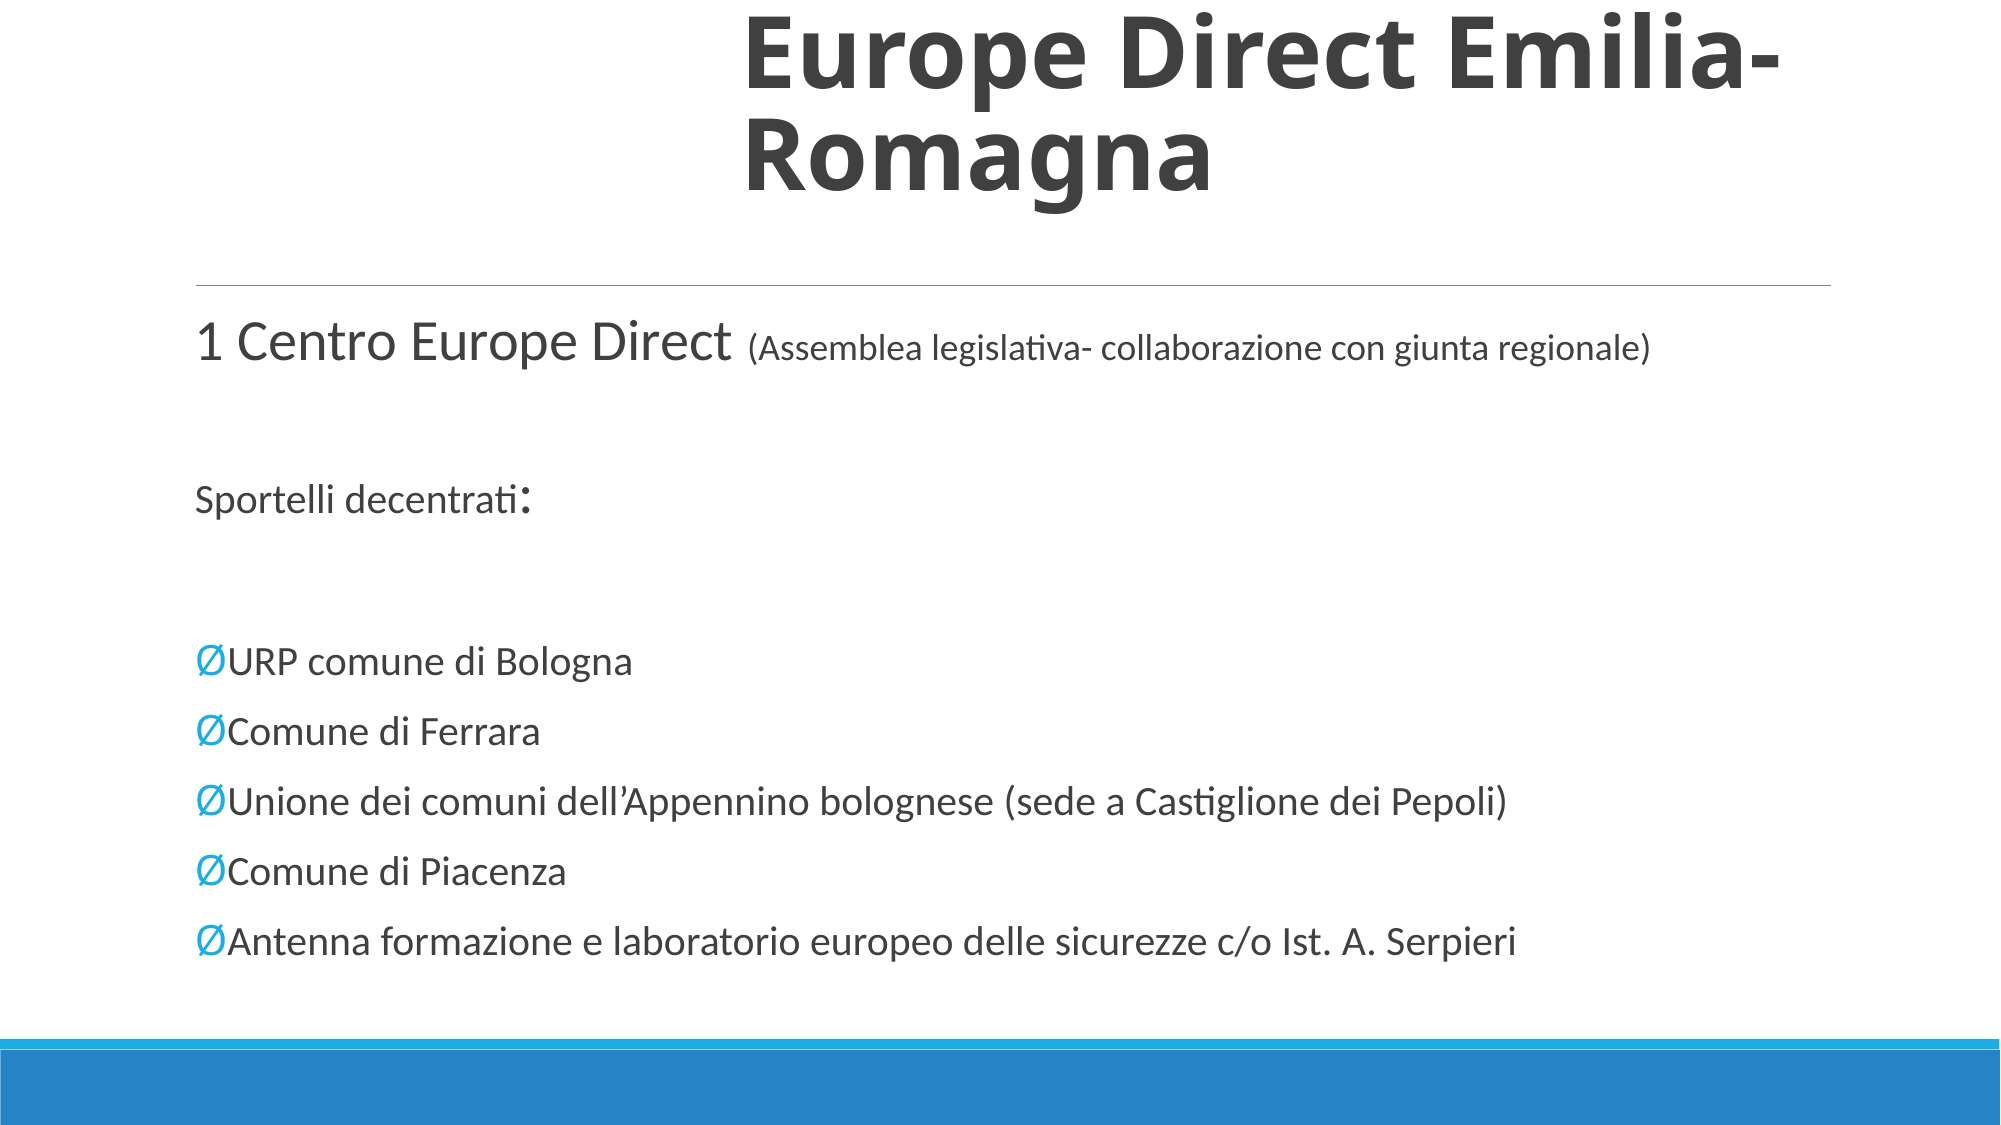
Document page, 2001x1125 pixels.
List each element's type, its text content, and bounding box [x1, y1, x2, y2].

list 1 Centro Europe Direct (Assemblea legislativa- collaborazione con giunta regionale) Sportelli decentrati: URP comune di Bologna Comune di Ferrara Unione dei comuni dell’Appennino bolognese (sede a Castiglione dei Pepoli) Comune di Piacenza Antenna formazione e laboratorio europeo delle sicurezze c/o Ist. A. Serpieri [180, 302, 1830, 963]
title Europe Direct Emilia-Romagna [725, 0, 1986, 238]
